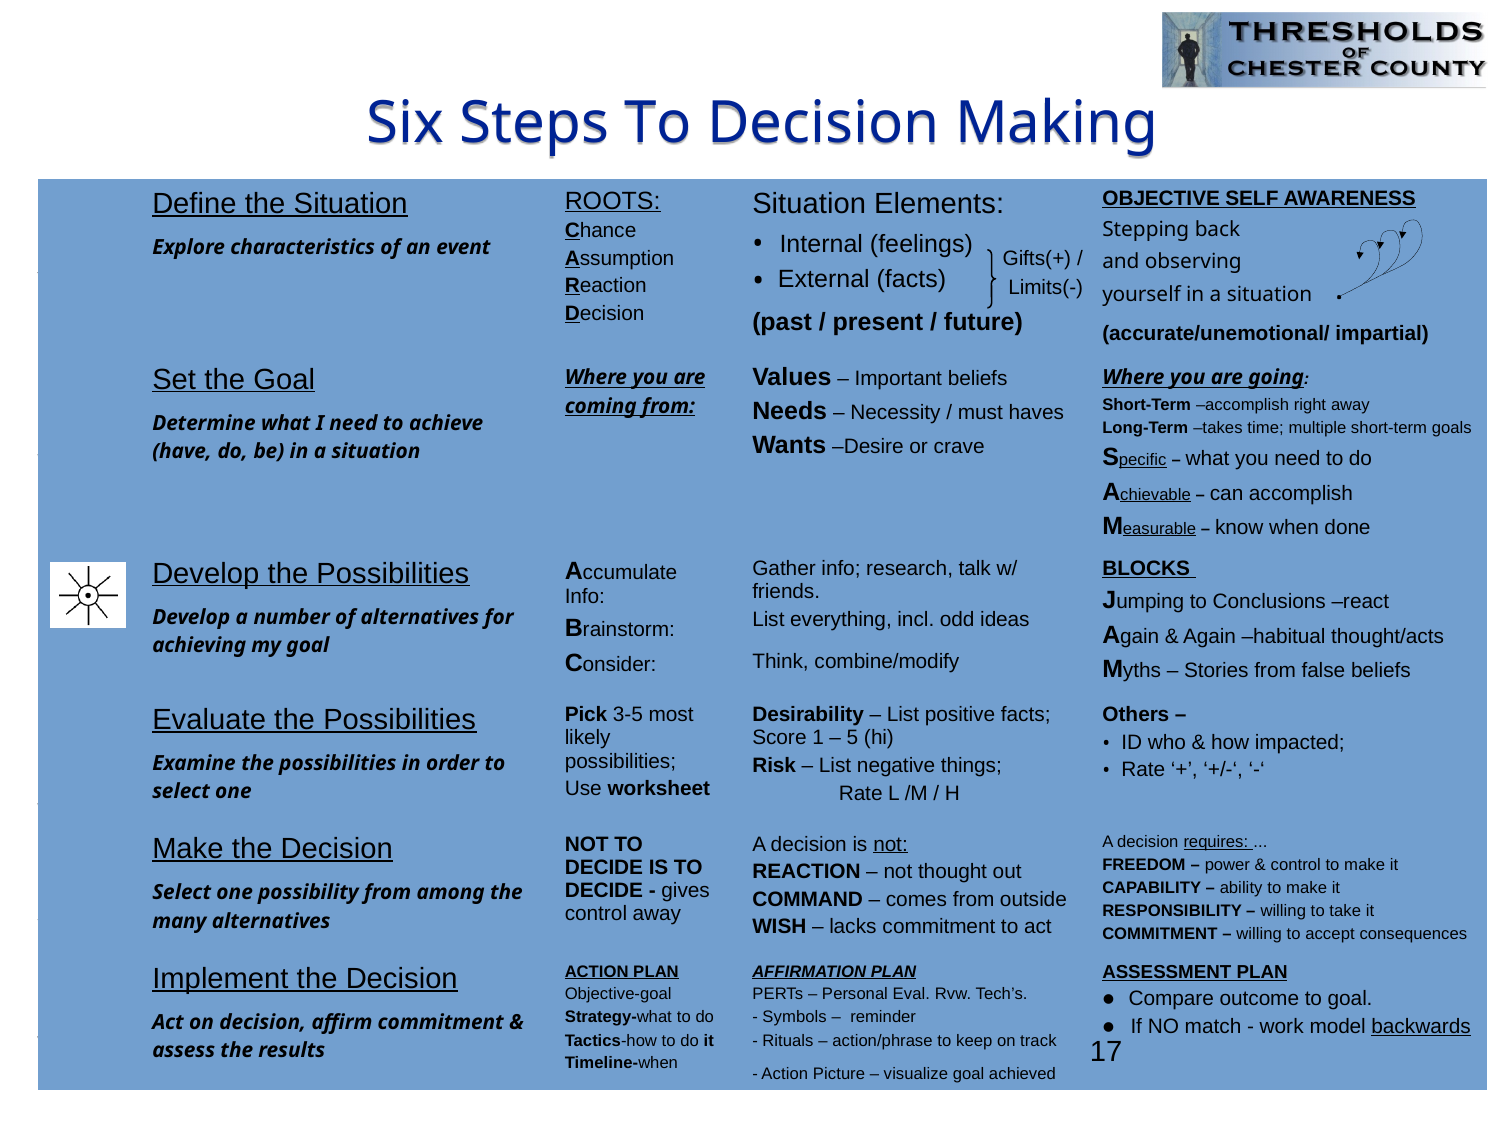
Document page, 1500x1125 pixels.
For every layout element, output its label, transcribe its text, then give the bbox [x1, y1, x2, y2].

table_cell Develop the Possibilities Develop a number of alternatives for achieving my goal [137, 549, 550, 696]
picture [50, 562, 126, 628]
title Six Steps To Decision Making [137, 24, 1388, 179]
table_header ROOTS: Chance Assumption Reaction Decision [550, 179, 737, 355]
table_cell Values – Important beliefs Needs – Necessity / must haves Wants –Desire or crave [737, 355, 1088, 549]
table_cell Where you are going: Short-Term –accomplish right away Long-Term –takes time; multiple short-term goals Specific – what you need to do Achievable – can accomplish Measurable – know when done [1088, 355, 1487, 549]
table_cell Where you are coming from: [550, 355, 737, 549]
table_cell AFFIRMATION PLAN PERTs – Personal Eval. Rvw. Tech’s. - Symbols – reminder - Rituals – action/phrase to keep on track - Action Picture – visualize goal achieved [737, 954, 1088, 1090]
table_cell [38, 825, 137, 954]
table_cell Make the Decision Select one possibility from among the many alternatives [137, 825, 550, 954]
table_cell ACTION PLAN Objective-goal Strategy-what to do Tactics-how to do it Timeline-when [550, 954, 737, 1090]
table_header OBJECTIVE SELF AWARENESS Stepping back and observing yourself in a situation (accurate/unemotional/ impartial) [1088, 179, 1487, 355]
table_cell Pick 3-5 most likely possibilities; Use worksheet [550, 696, 737, 825]
table_cell ASSESSMENT PLAN  Compare outcome to goal.  If NO match - work model backwards [1088, 954, 1487, 1090]
table_cell Others – ID who & how impacted; Rate ‘+’, ‘+/-‘, ‘-‘ [1088, 696, 1487, 825]
table_cell NOT TO DECIDE IS TO DECIDE - gives control away [550, 825, 737, 954]
table_cell Implement the Decision Act on decision, affirm commitment & assess the results [137, 954, 550, 1090]
text_box 17 [1074, 1025, 1388, 1101]
table_cell Gather info; research, talk w/ friends. List everything, incl. odd ideas Think, combine/modify [737, 549, 1088, 696]
text_box Gifts(+) / Limits(-) [987, 237, 1101, 308]
table_header Situation Elements: Internal (feelings) External (facts) (past / present / future) [737, 179, 1088, 355]
table_cell [38, 954, 137, 1090]
table_cell [38, 355, 137, 549]
table_header Define the Situation Explore characteristics of an event [137, 179, 550, 355]
table_cell A decision is not: REACTION – not thought out COMMAND – comes from outside WISH – lacks commitment to act [737, 825, 1088, 954]
table_cell Accumulate Info: Brainstorm: Consider: [550, 549, 737, 696]
table_cell Evaluate the Possibilities Examine the possibilities in order to select one [137, 696, 550, 825]
table_cell [38, 549, 137, 696]
table_header [38, 179, 137, 355]
table_cell [38, 696, 137, 825]
chart [1337, 218, 1426, 300]
table_cell Set the Goal Determine what I need to achieve (have, do, be) in a situation [137, 355, 550, 549]
table_cell BLOCKS Jumping to Conclusions –react Again & Again –habitual thought/acts Myths – Stories from false beliefs [1088, 549, 1487, 696]
table_cell A decision requires: ... FREEDOM – power & control to make it CAPABILITY – ability to make it RESPONSIBILITY – willing to take it COMMITMENT – willing to accept consequences [1088, 825, 1487, 954]
table_cell Desirability – List positive facts; Score 1 – 5 (hi) Risk – List negative things; Rate L /M / H [737, 696, 1088, 825]
